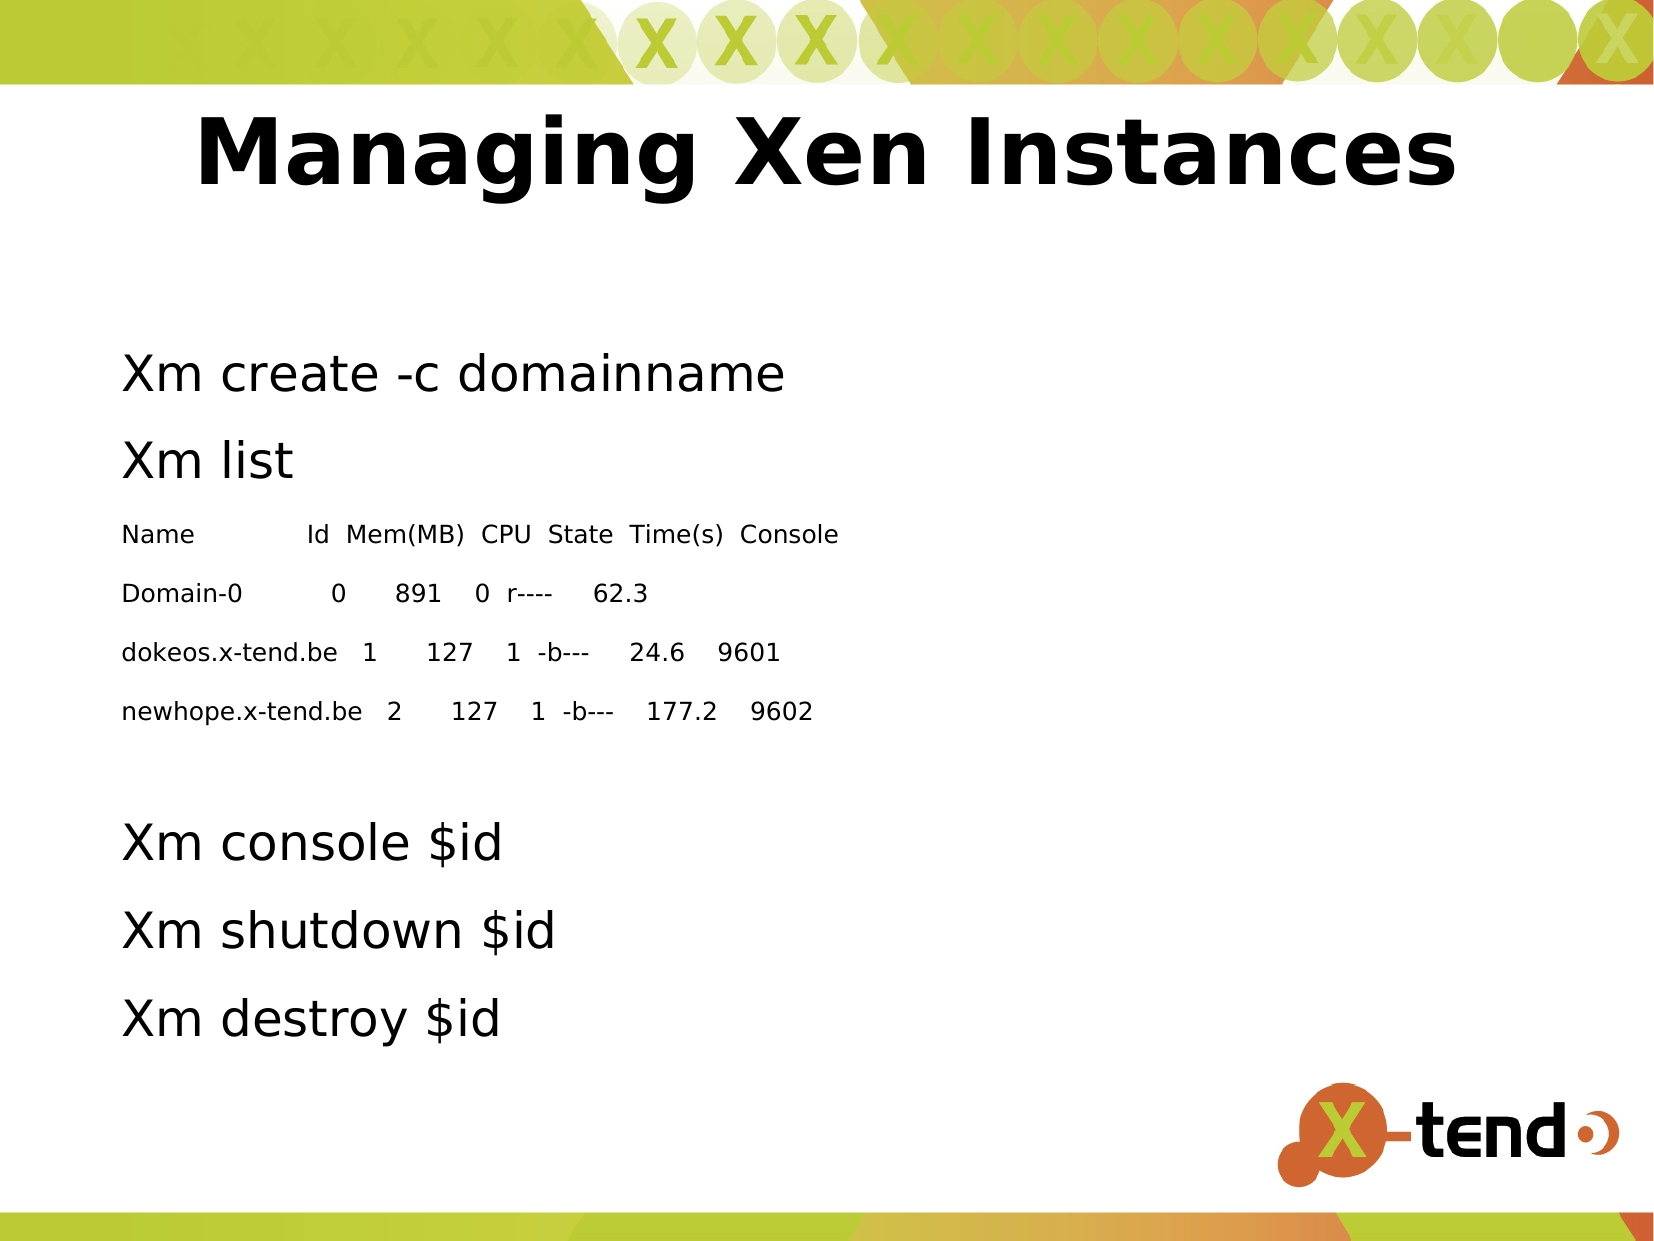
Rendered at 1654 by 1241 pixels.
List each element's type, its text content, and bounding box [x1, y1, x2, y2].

title Managing Xen Instances [82, 49, 1571, 257]
list Xm create -c domainname Xm list Name Id Mem(MB) CPU State Time(s) Console Domain-0 0 891 0 r---- 62.3 dokeos.x-tend.be 1 127 1 -b--- 24.6 9601 newhope.x-tend.be 2 127 1 -b--- 177.2 9602 Xm console $id Xm shutdown $id Xm destroy $id [121, 344, 1534, 1127]
picture [0, 0, 1654, 1241]
